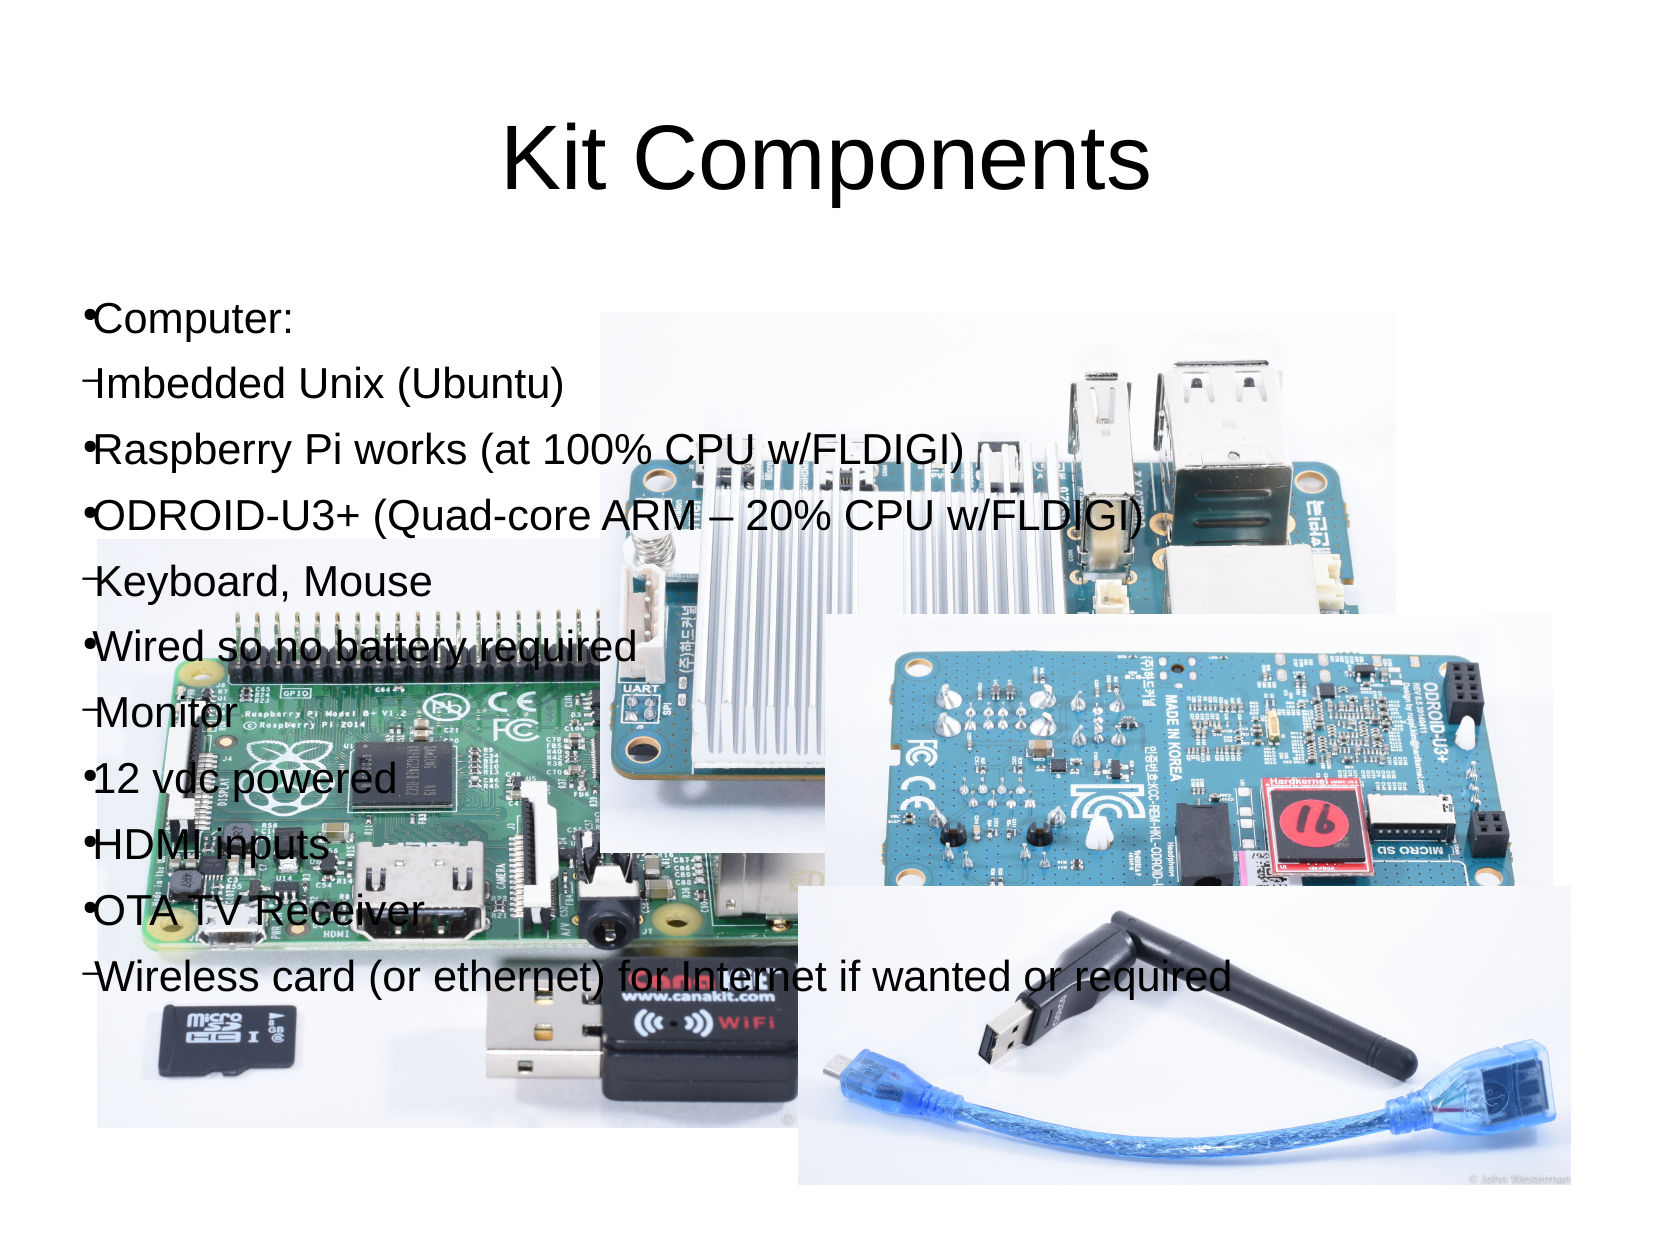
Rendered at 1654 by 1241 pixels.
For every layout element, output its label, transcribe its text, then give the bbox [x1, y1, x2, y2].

title Kit Components [82, 49, 1571, 257]
list Computer: Imbedded Unix (Ubuntu) Raspberry Pi works (at 100% CPU w/FLDIGI) ODROID-U3+ (Quad-core ARM – 20% CPU w/FLDIGI) Keyboard, Mouse Wired so no battery required Monitor 12 vdc powered HDMI inputs OTA TV Receiver Wireless card (or ethernet) for Internet if wanted or required [82, 290, 1571, 1010]
picture [97, 1010, 1571, 1186]
